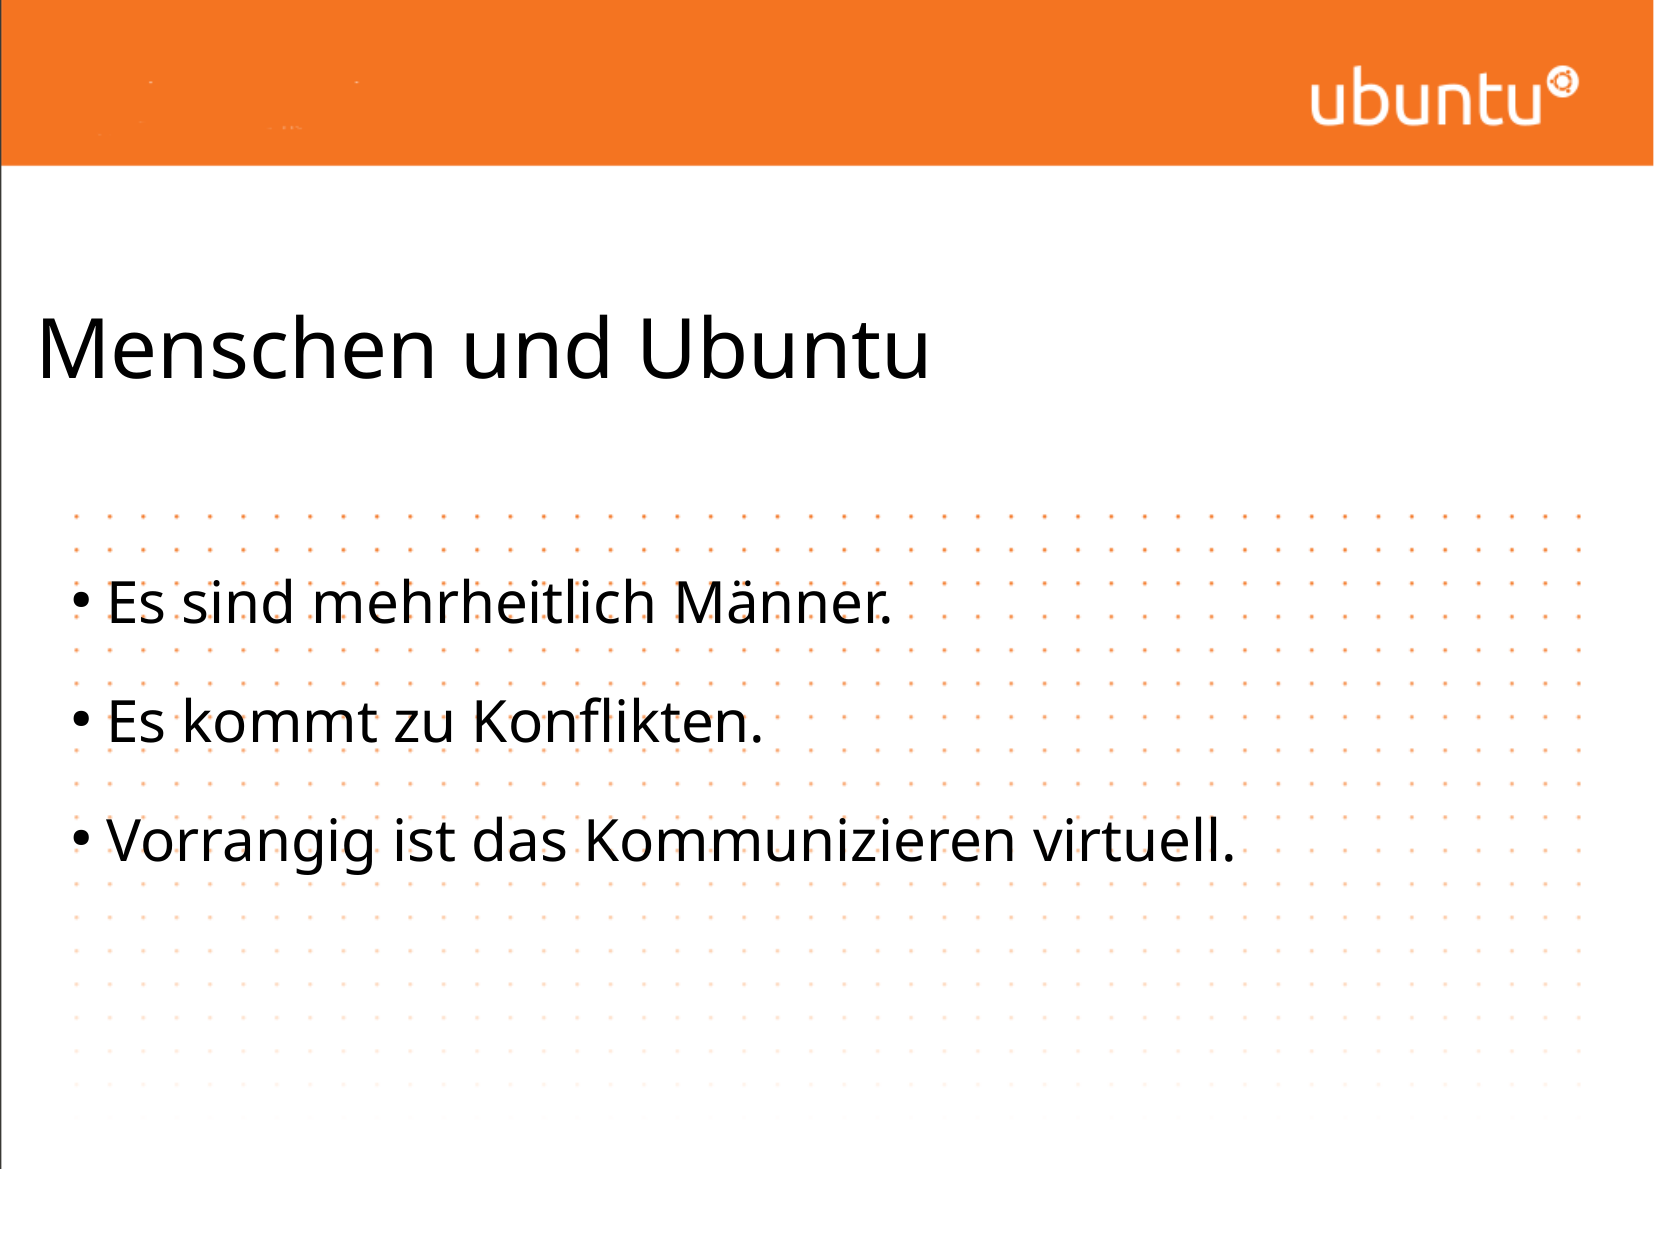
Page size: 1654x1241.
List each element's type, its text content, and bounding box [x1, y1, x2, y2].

picture [0, 0, 1654, 1169]
subtitle Menschen und Ubuntu Es sind mehrheitlich Männer. Es kommt zu Konflikten. Vorrangig ist das Kommunizieren virtuell. [35, 153, 1619, 1241]
